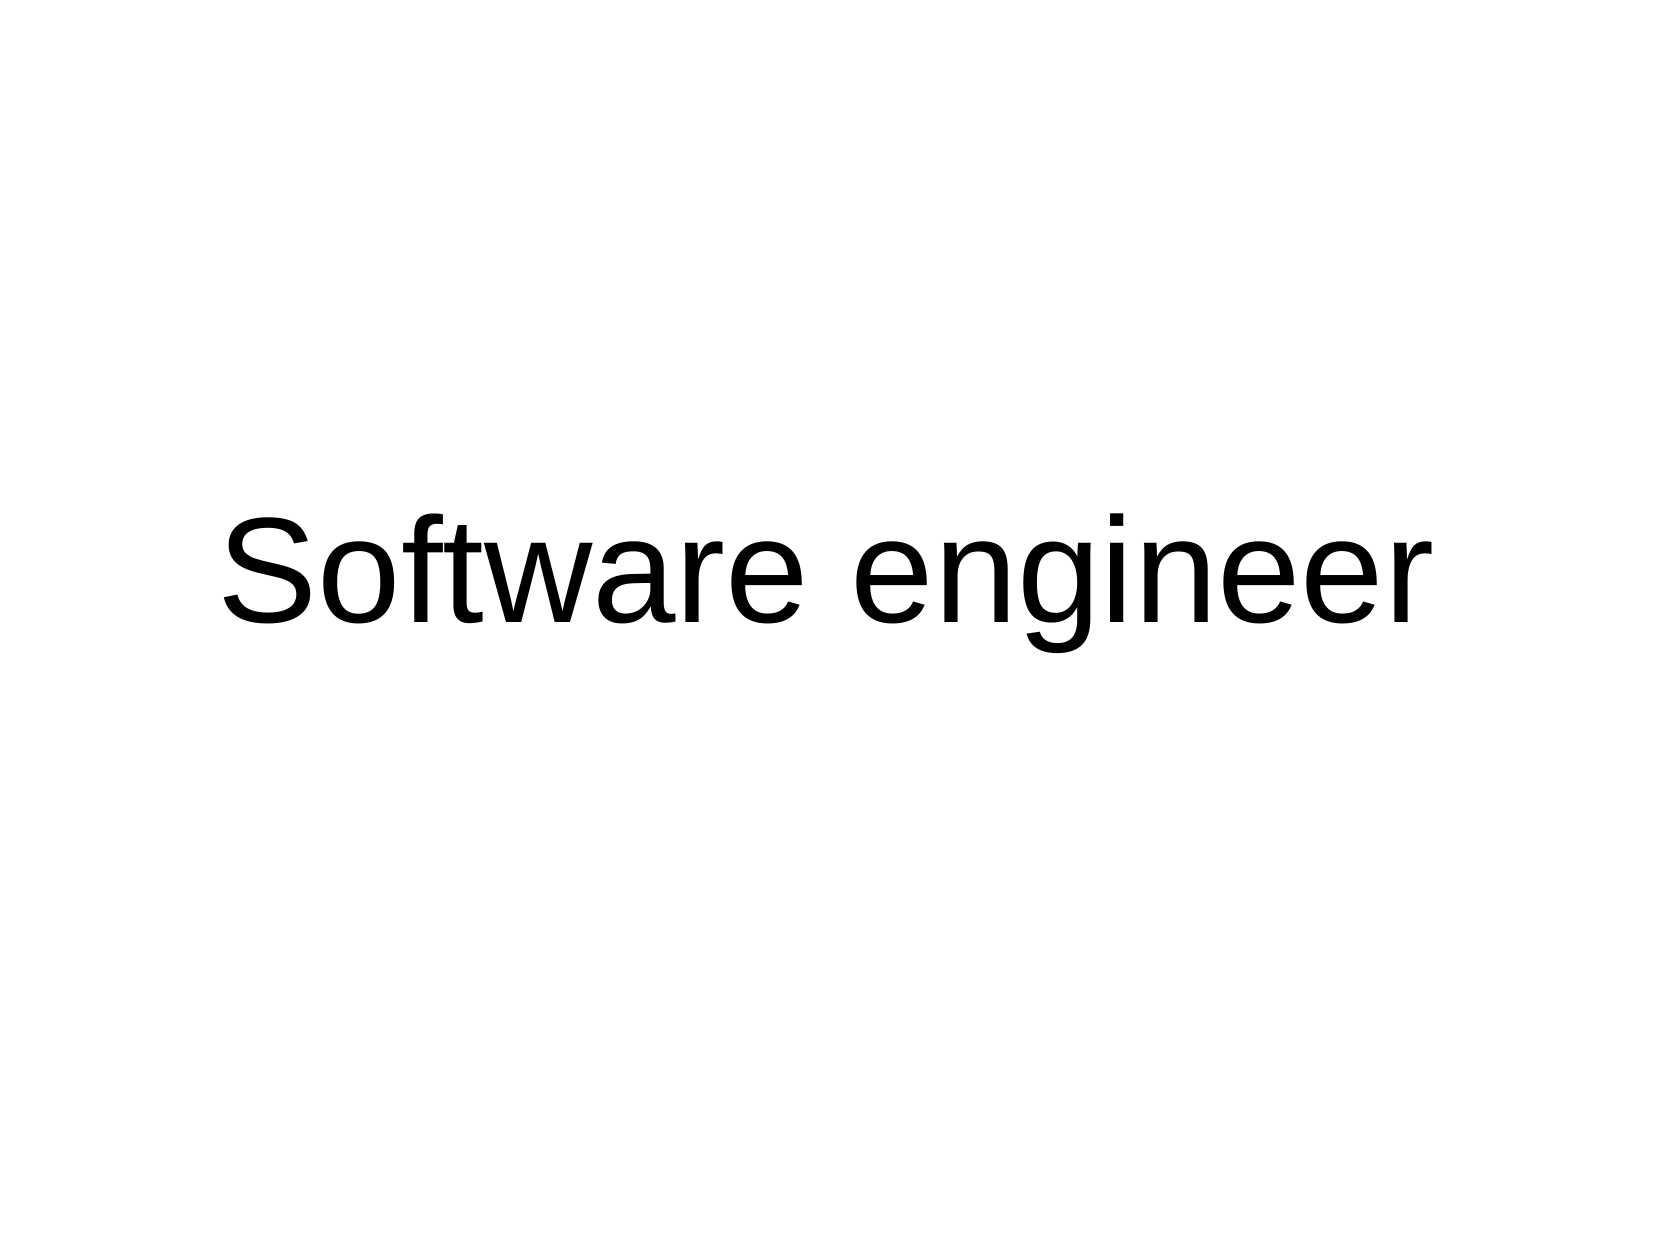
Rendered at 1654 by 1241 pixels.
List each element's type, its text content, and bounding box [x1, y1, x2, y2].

title Software engineer [82, 56, 1571, 1086]
